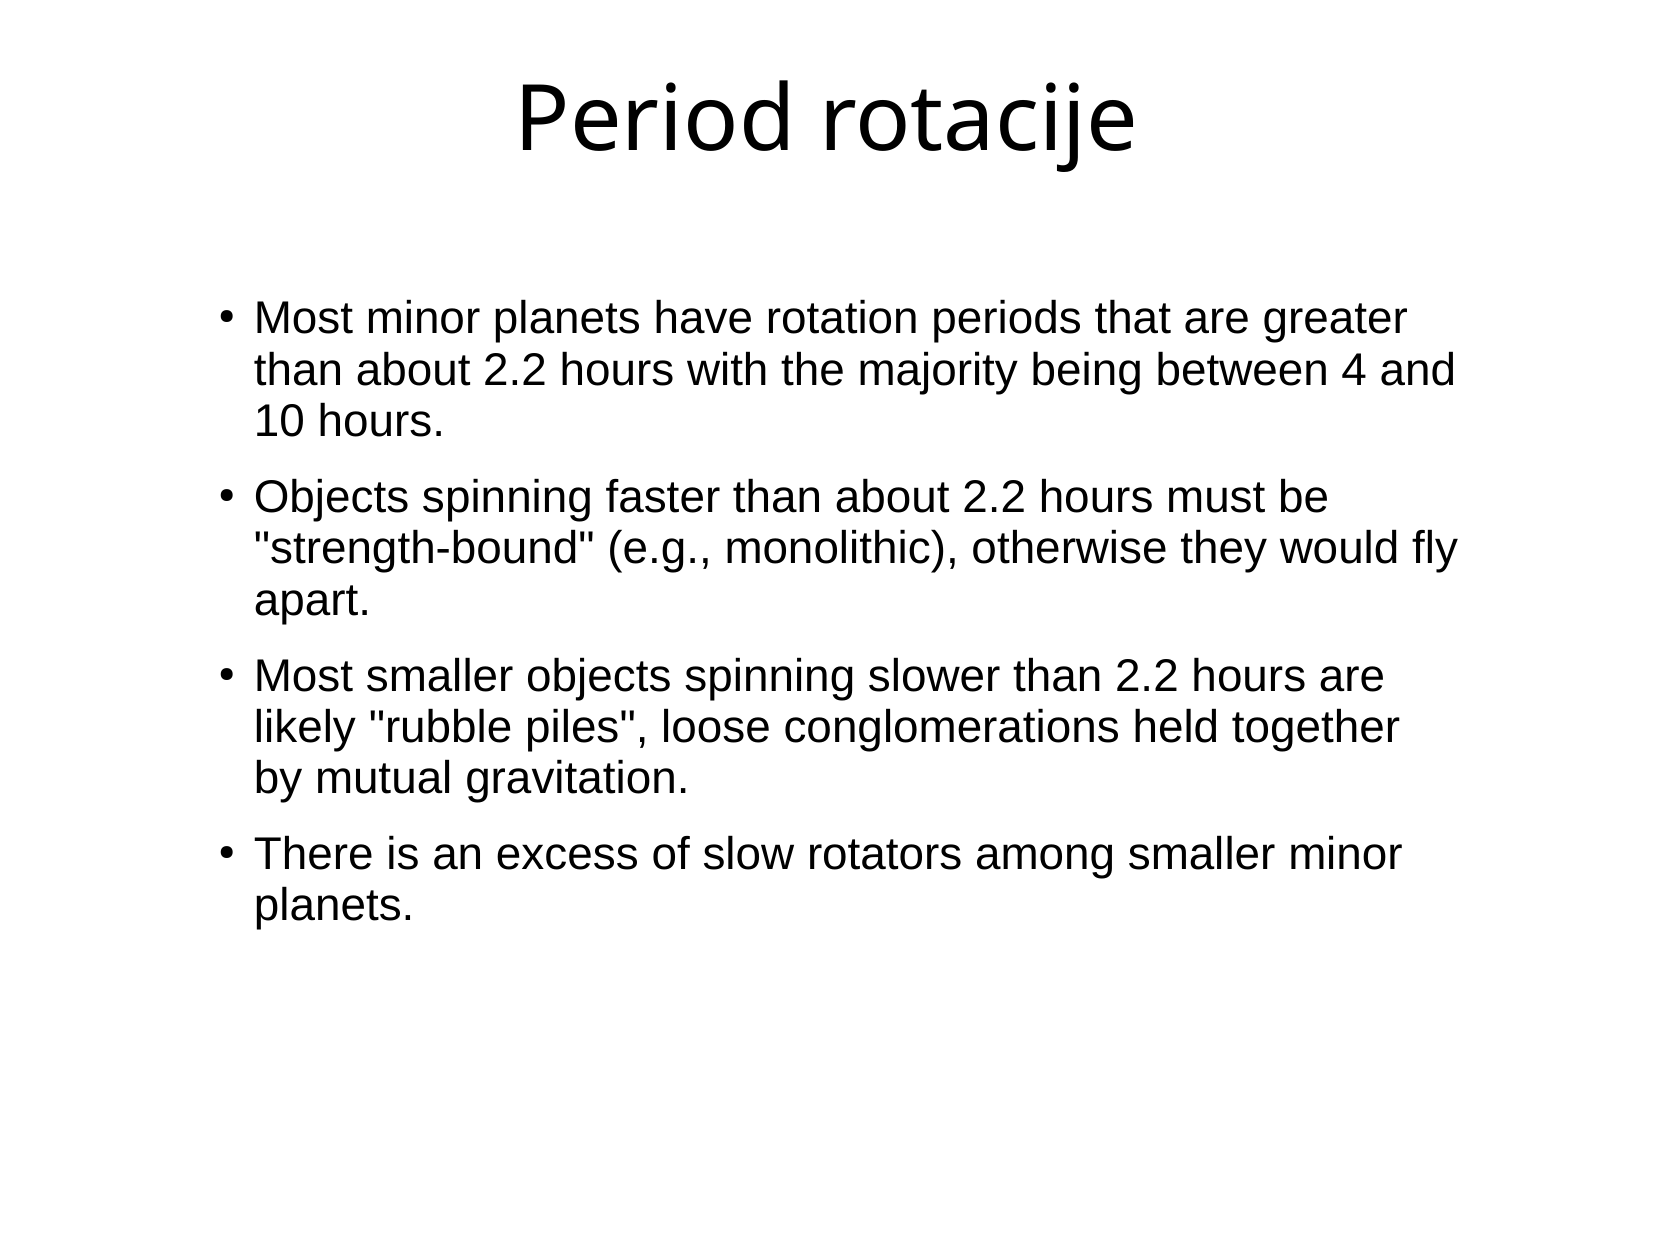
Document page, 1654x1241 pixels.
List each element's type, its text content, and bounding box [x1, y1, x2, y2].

text_box Most minor planets have rotation periods that are greater than about 2.2 hours with the majority being between 4 and 10 hours. Objects spinning faster than about 2.2 hours must be "strength-bound" (e.g., monolithic), otherwise they would fly apart. Most smaller objects spinning slower than 2.2 hours are likely "rubble piles", loose conglomerations held together by mutual gravitation. There is an excess of slow rotators among smaller minor planets. [203, 285, 1477, 1006]
title Period rotacije [82, 49, 1571, 181]
